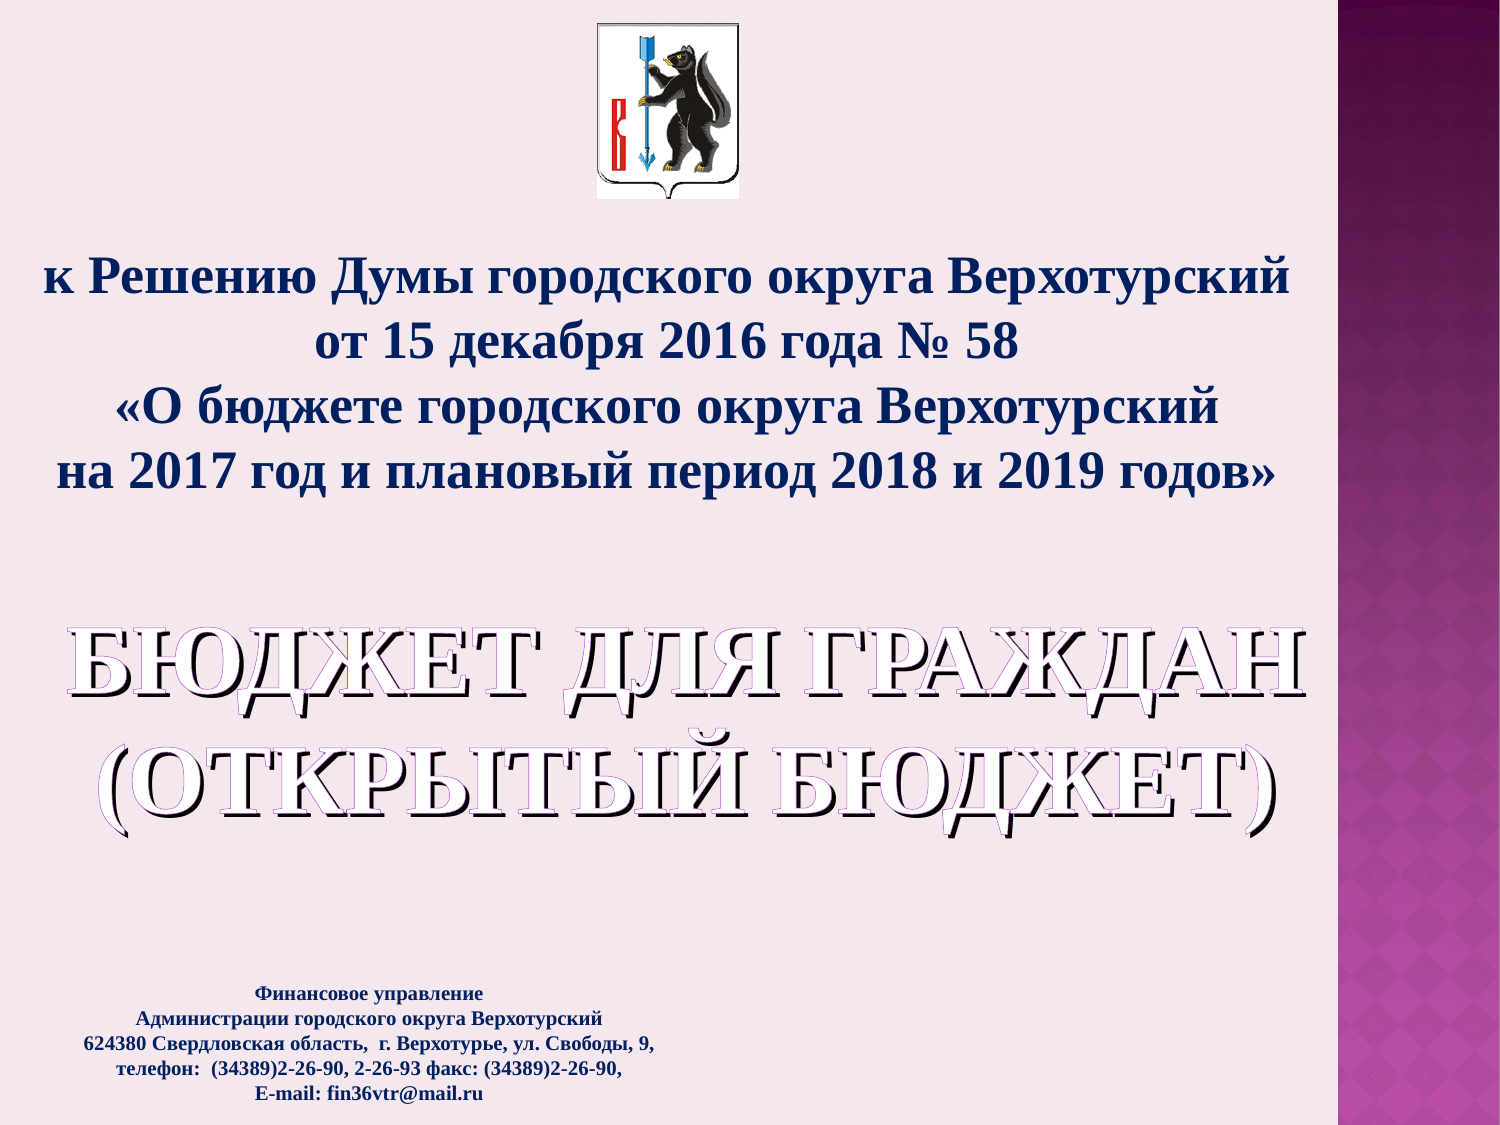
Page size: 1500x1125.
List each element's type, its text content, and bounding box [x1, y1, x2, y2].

text_box Финансовое управление Администрации городского округа Верхотурский 624380 Свердловская область, г. Верхотурье, ул. Свободы, 9, телефон: (34389)2-26-90, 2-26-93 факс: (34389)2-26-90, E-mail: fin36vtr@mail.ru [23, 973, 715, 1102]
text_box к Решению Думы городского округа Верхотурский от 15 декабря 2016 года № 58 «О бюджете городского округа Верхотурский на 2017 год и плановый период 2018 и 2019 годов» [0, 211, 1336, 527]
text_box БЮДЖЕТ ДЛЯ ГРАЖДАН (ОТКРЫТЫЙ БЮДЖЕТ) [35, 586, 1336, 841]
picture [597, 23, 739, 199]
